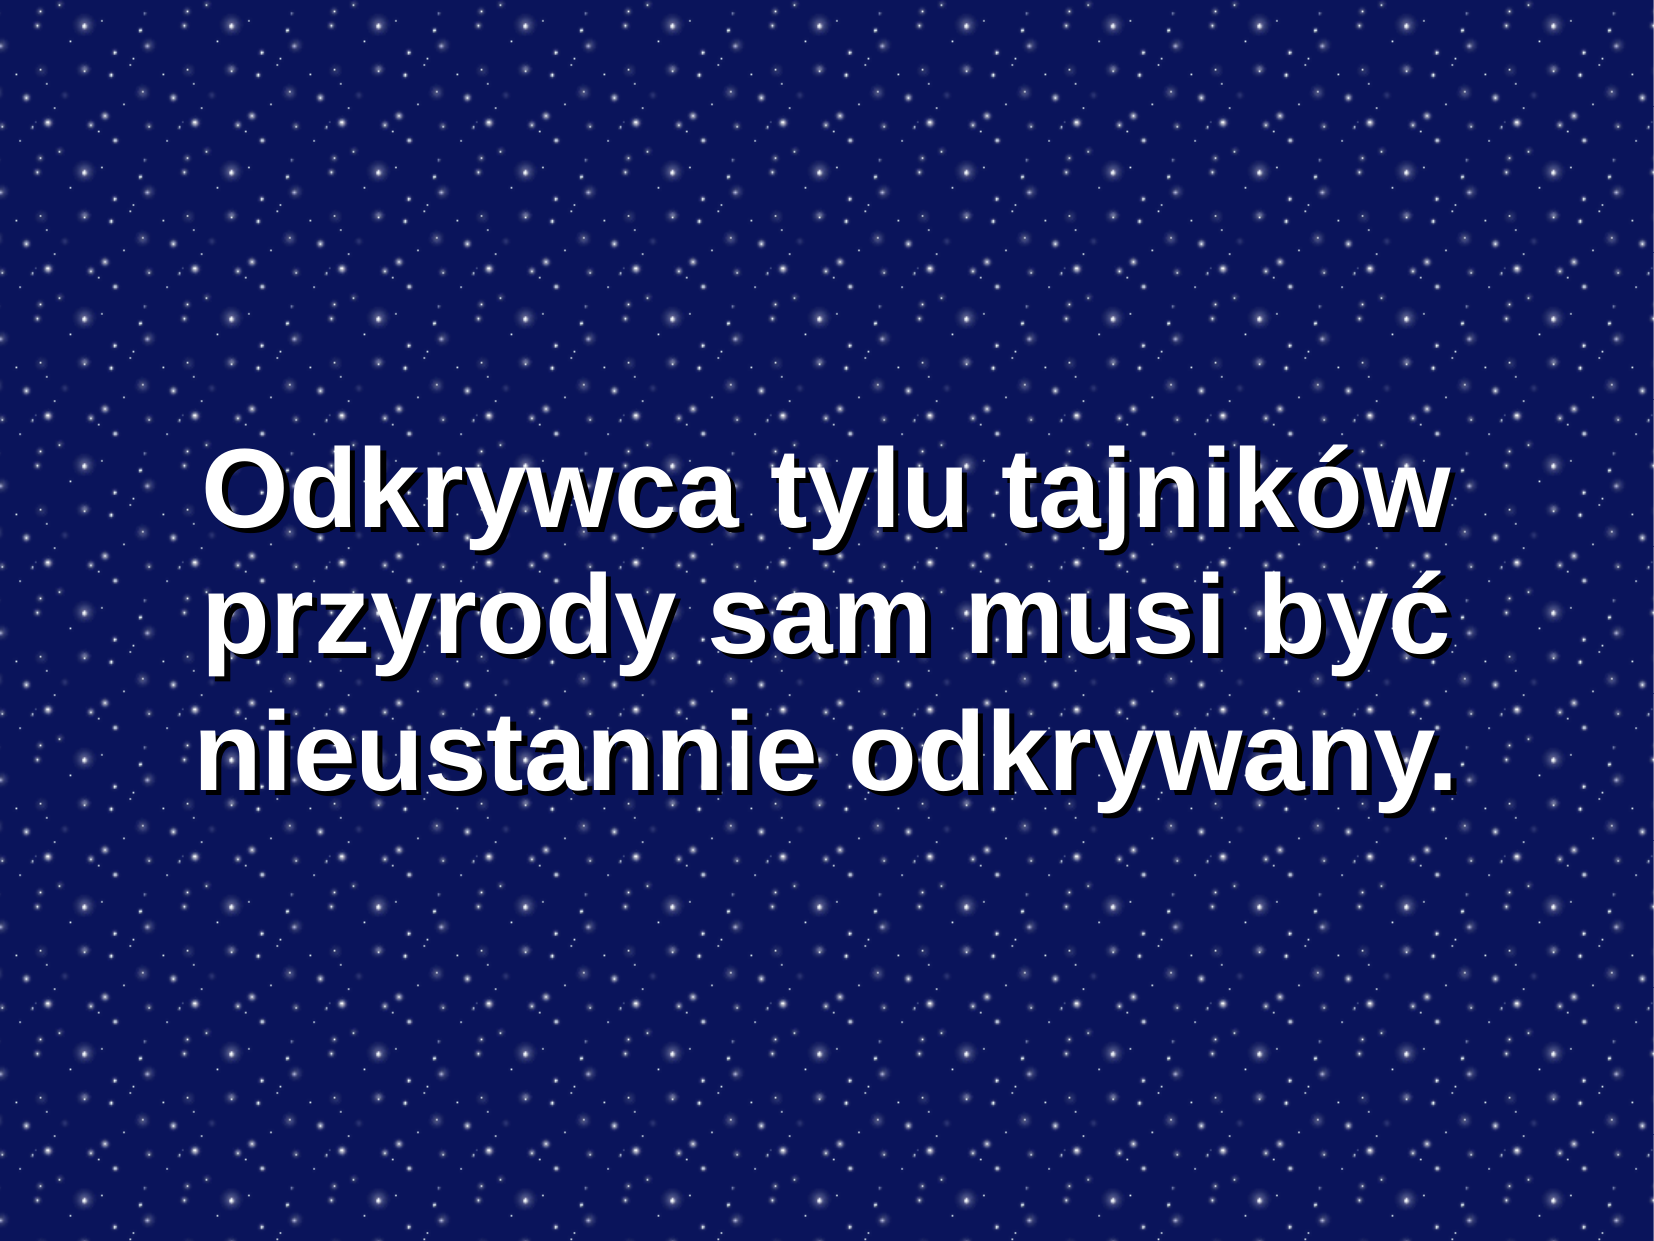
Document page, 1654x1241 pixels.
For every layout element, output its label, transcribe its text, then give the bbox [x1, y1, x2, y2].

subtitle Odkrywca tylu tajników przyrody sam musi być nieustannie odkrywany. [0, 0, 1654, 1241]
